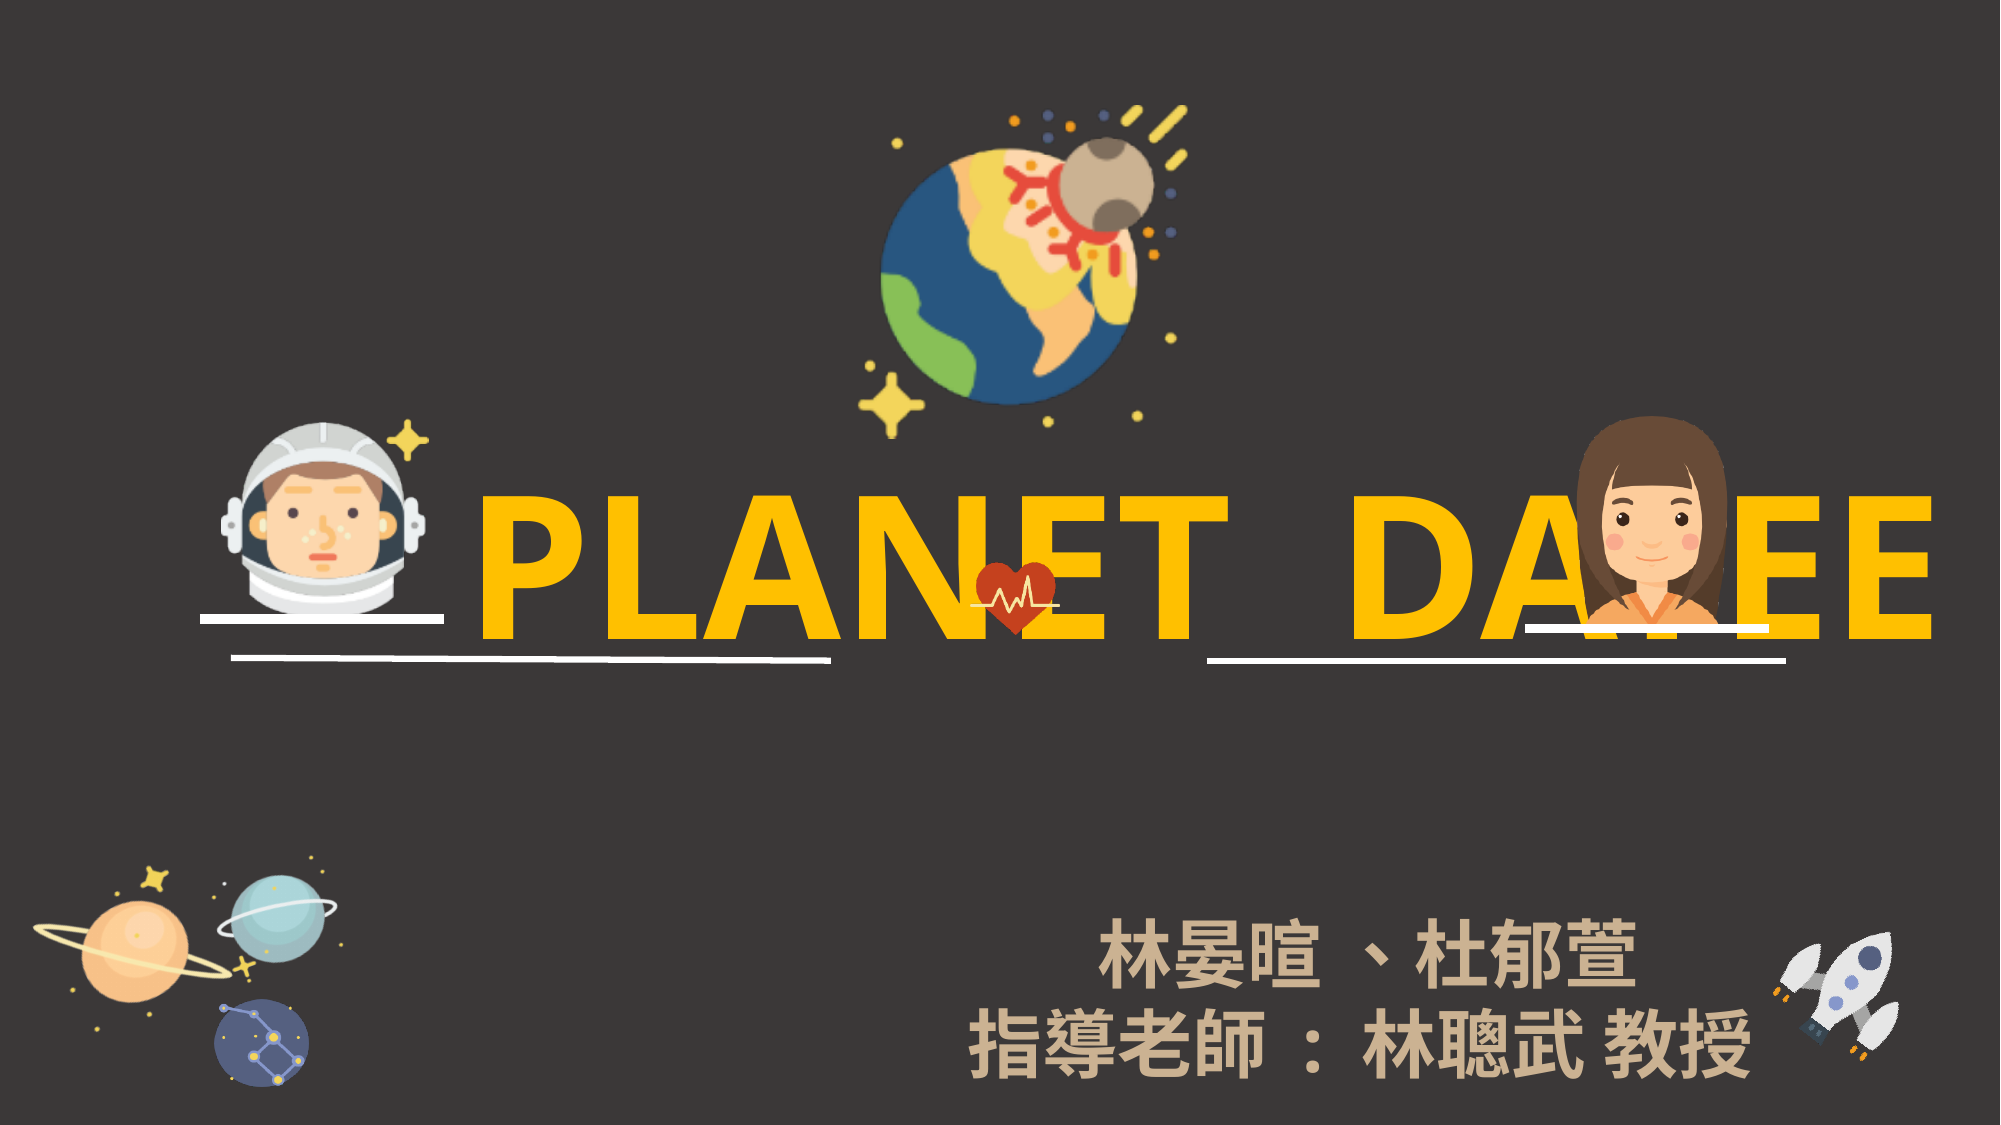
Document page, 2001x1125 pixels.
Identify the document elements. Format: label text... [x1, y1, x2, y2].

picture [221, 414, 429, 614]
text_box [0, 0, 2000, 1125]
picture [970, 554, 1060, 643]
text_box PLANET DATEE [450, 432, 1518, 690]
picture [214, 999, 309, 1087]
text_box 林晏暄 、杜郁萱 指導老師 : 林聰武 教授 [952, 899, 1815, 1125]
picture [856, 105, 1191, 439]
picture [1757, 891, 1942, 1076]
picture [1545, 416, 1758, 624]
picture [32, 845, 353, 1049]
